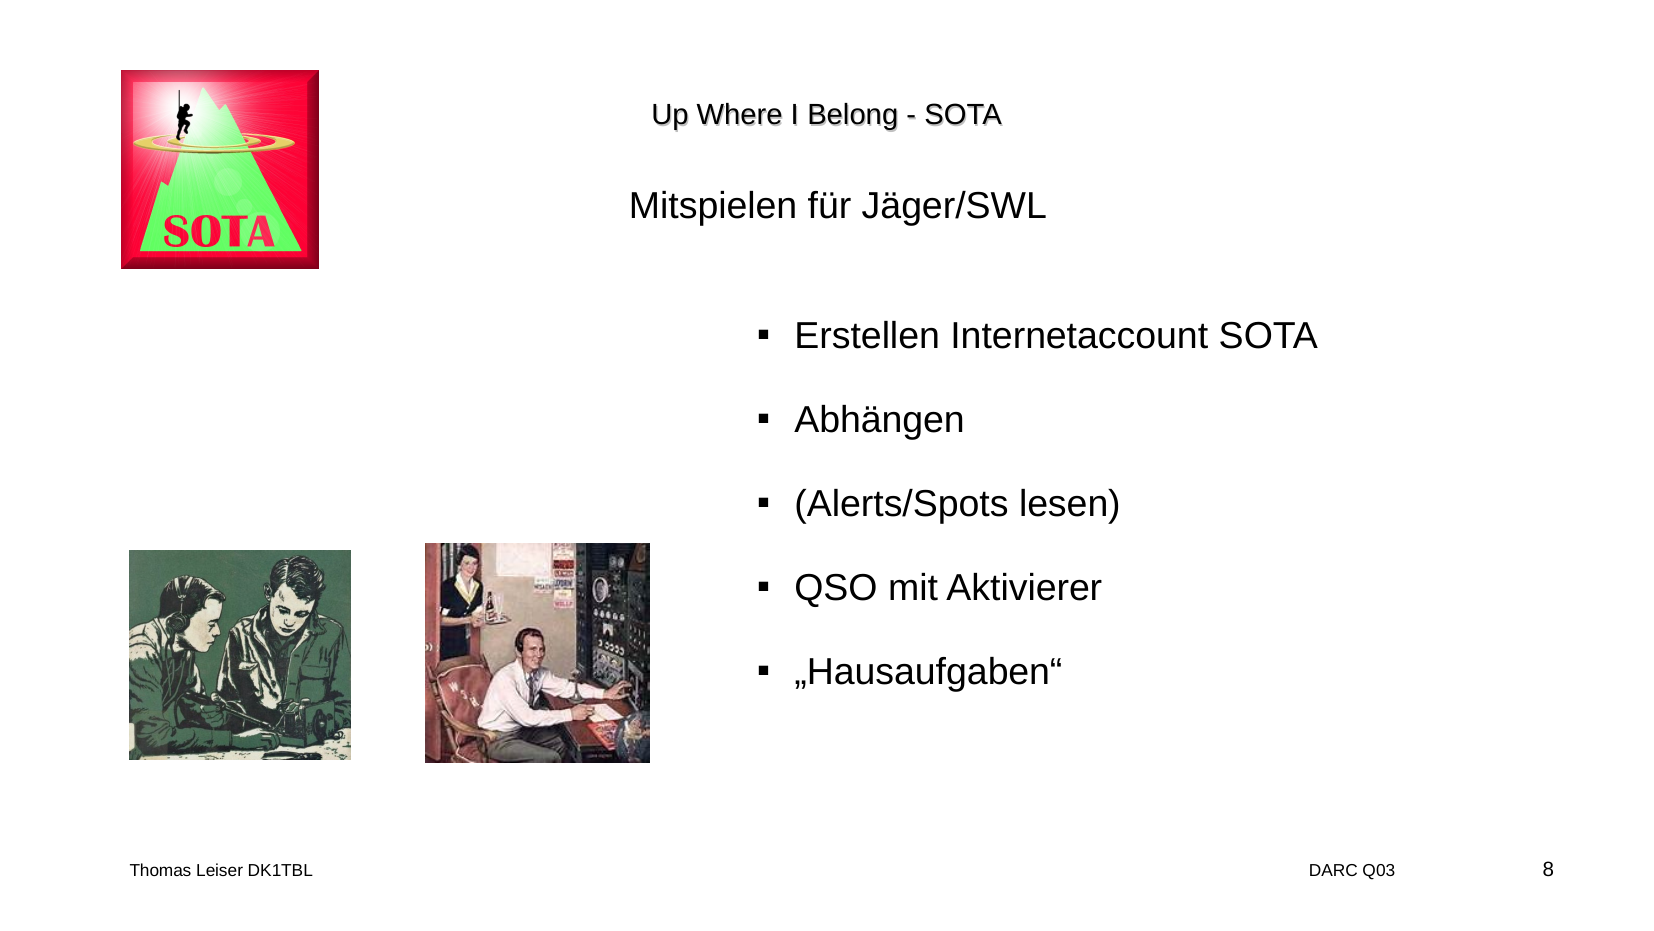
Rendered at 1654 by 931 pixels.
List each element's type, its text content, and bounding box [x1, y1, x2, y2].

title Up Where I Belong - SOTA [82, 37, 1571, 193]
picture [425, 543, 650, 763]
picture [129, 550, 351, 760]
text_box Erstellen Internetaccount SOTA Abhängen (Alerts/Spots lesen) QSO mit Aktivierer „Hausaufgaben“ [744, 307, 1430, 700]
text_box Mitspielen für Jäger/SWL [614, 177, 1075, 234]
list Thomas Leiser DK1TBL DARC Q03 8 [70, 826, 1559, 895]
picture [121, 70, 319, 269]
